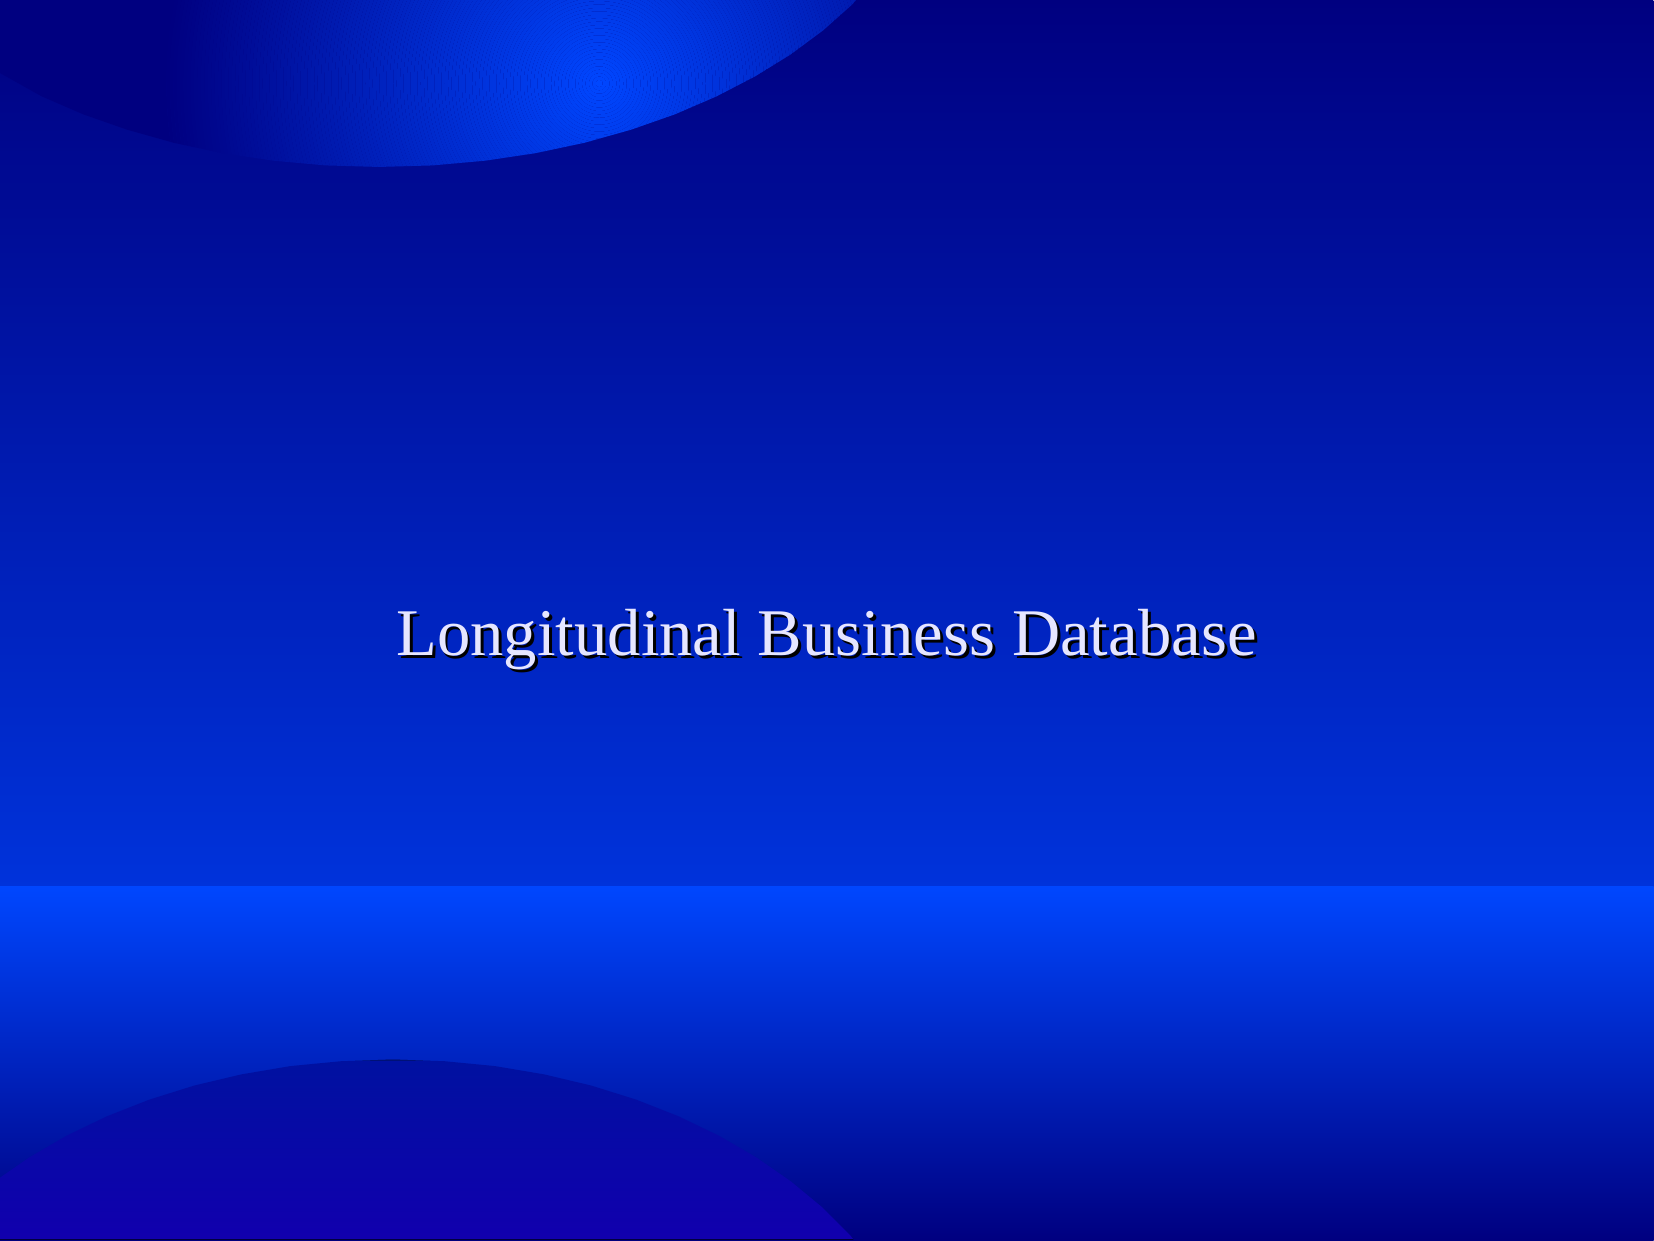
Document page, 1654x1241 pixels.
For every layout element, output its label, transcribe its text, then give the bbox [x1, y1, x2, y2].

subtitle Longitudinal Business Database [121, 102, 1534, 1164]
